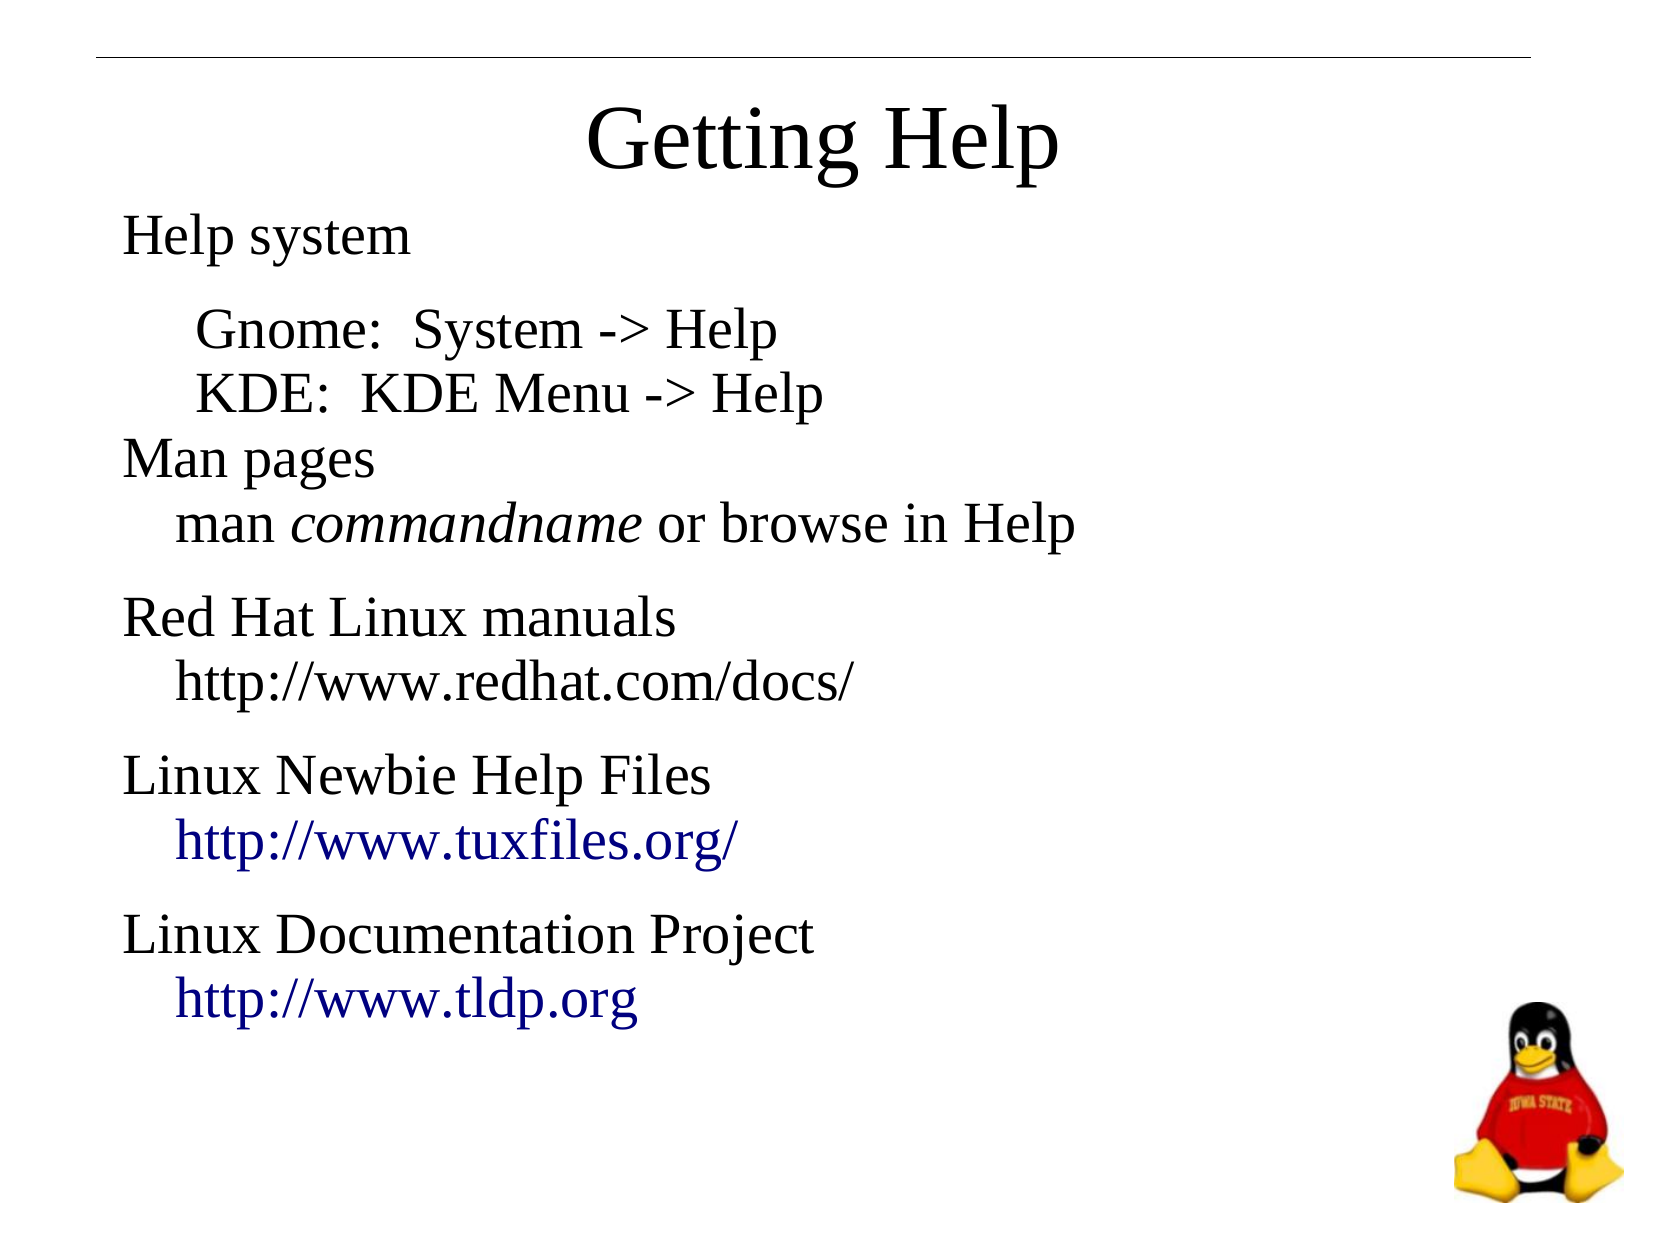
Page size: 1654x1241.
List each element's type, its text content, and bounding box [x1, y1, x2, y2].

list Help system Gnome: System -> Help KDE: KDE Menu -> Help Man pages man commandname or browse in Help Red Hat Linux manuals http://www.redhat.com/docs/ Linux Newbie Help Files http://www.tuxfiles.org/ Linux Documentation Project http://www.tldp.org [104, 202, 1517, 1241]
title Getting Help [117, 34, 1530, 242]
picture [1517, 1002, 1624, 1203]
